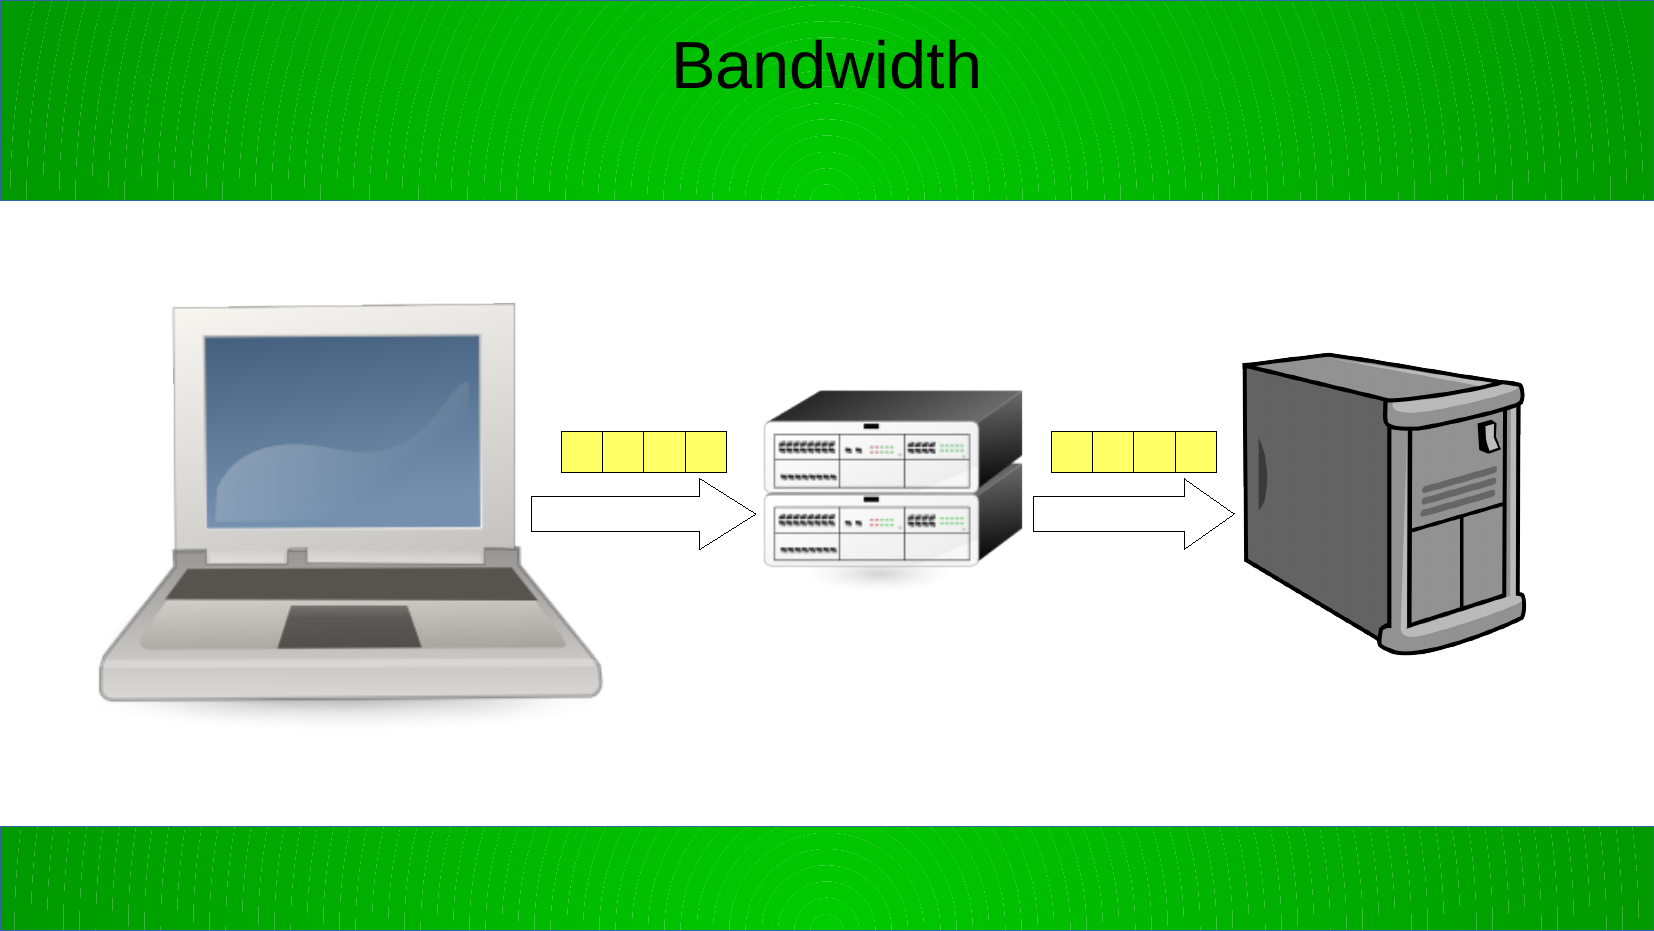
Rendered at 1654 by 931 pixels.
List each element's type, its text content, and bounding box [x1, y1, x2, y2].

title Bandwidth [82, 0, 1571, 143]
text_box [1051, 431, 1217, 473]
picture [672, 312, 1193, 673]
picture [82, 217, 616, 751]
picture [532, 497, 616, 531]
picture [1216, 247, 1560, 733]
text_box [561, 431, 727, 473]
